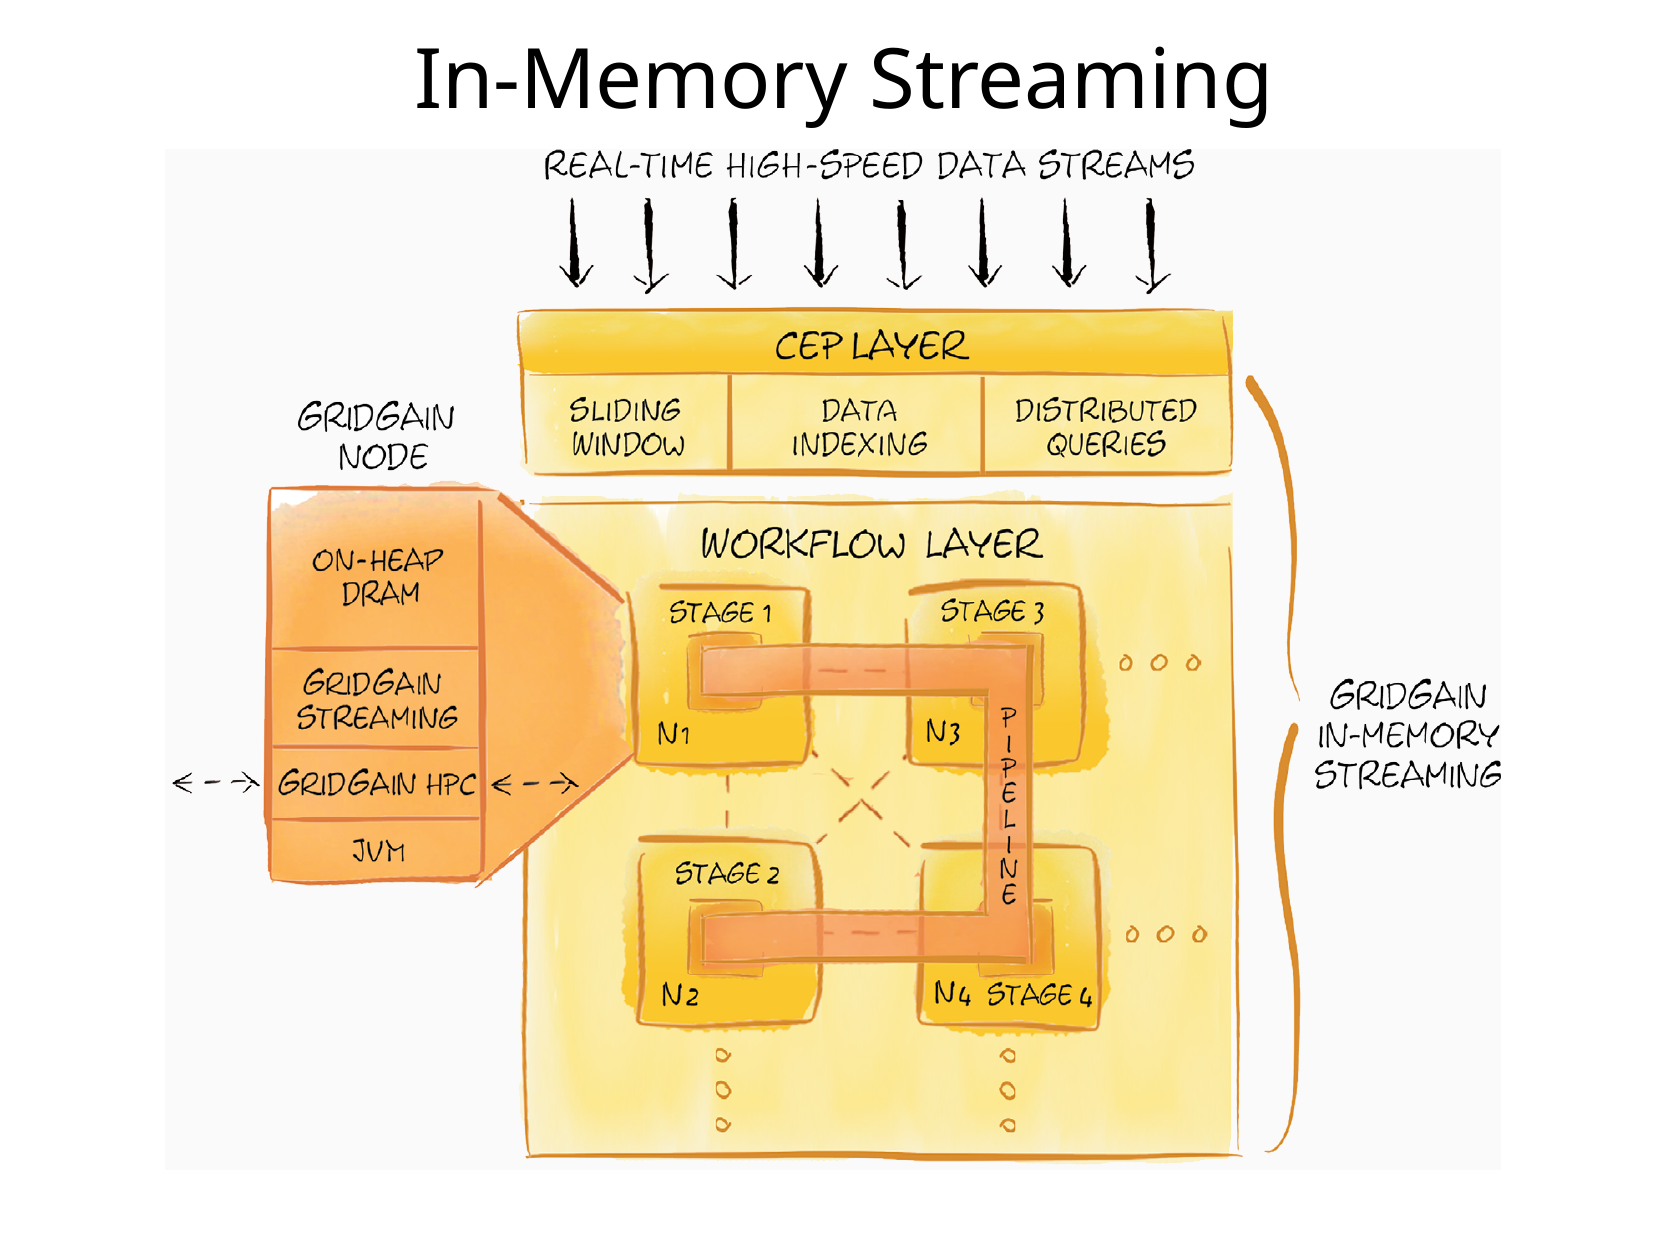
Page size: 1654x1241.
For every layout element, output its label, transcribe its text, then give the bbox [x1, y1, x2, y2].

picture [165, 149, 1501, 1171]
title In-Memory Streaming [82, 0, 1571, 180]
